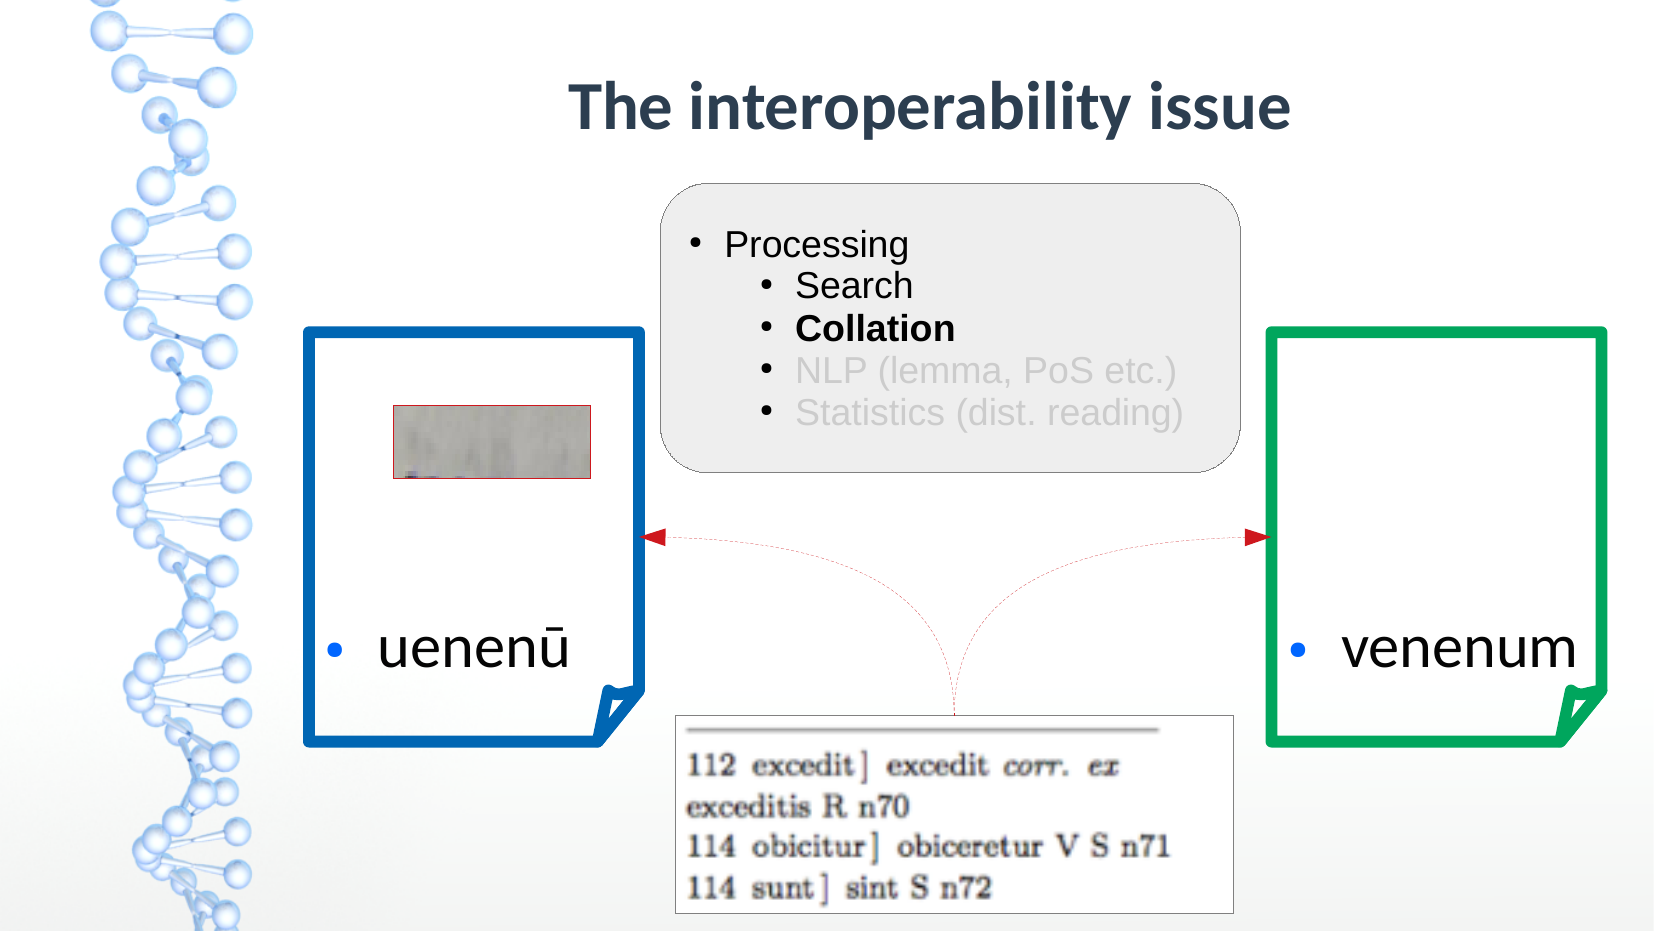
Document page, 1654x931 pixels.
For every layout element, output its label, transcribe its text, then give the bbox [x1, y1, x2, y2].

title The interoperability issue [265, 35, 1595, 189]
text_box Processing Search Collation NLP (lemma, PoS etc.) Statistics (dist. reading) [660, 183, 1241, 473]
picture [0, 0, 1654, 931]
list venenum [1278, 620, 1590, 703]
list uenenū [315, 620, 626, 703]
